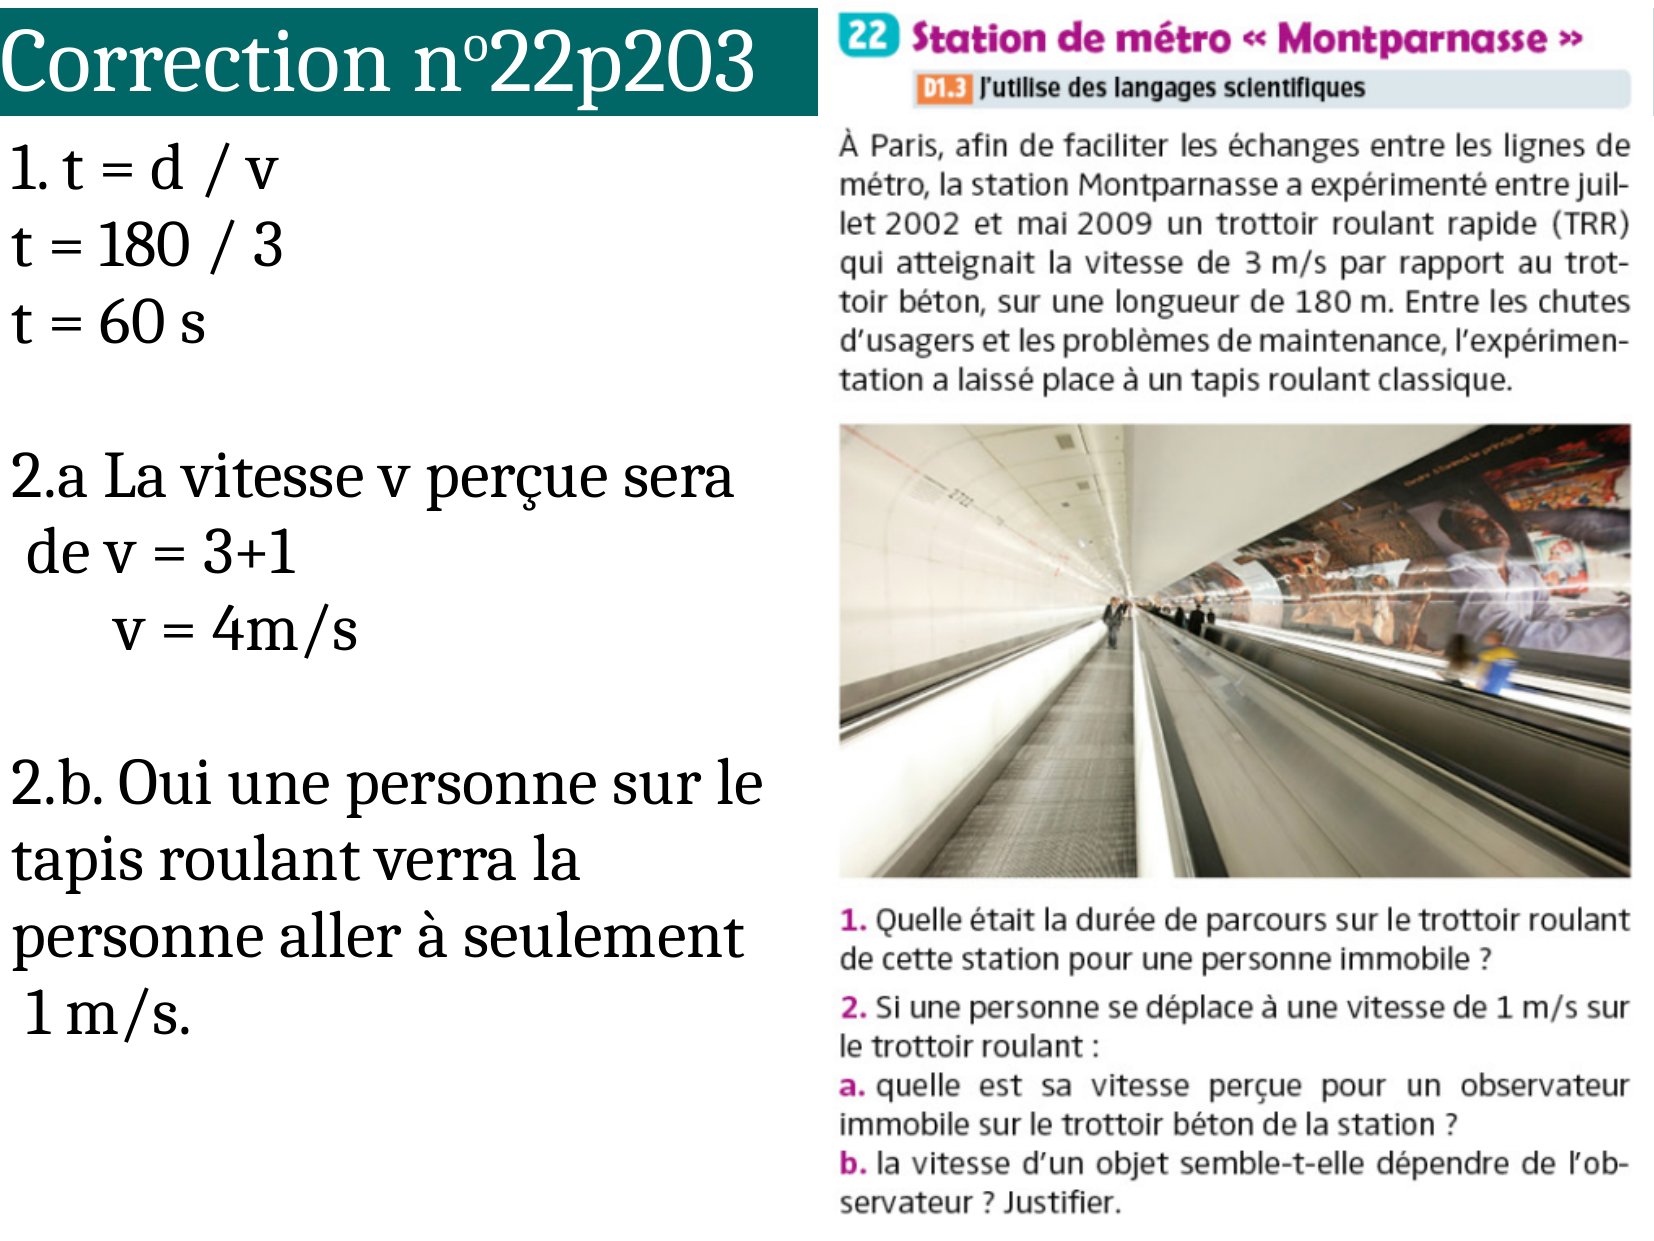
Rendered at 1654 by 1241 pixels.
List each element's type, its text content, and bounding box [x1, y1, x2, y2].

subtitle 1. t = d / v t = 180 / 3 t = 60 s 2.a La vitesse v perçue sera de v = 3+1 v = 4m/s 2.b. Oui une personne sur le tapis roulant verra la personne aller à seulement 1 m/s. [11, 129, 818, 1229]
picture [818, 0, 1654, 1229]
title Correction no22p203 [0, 8, 818, 116]
